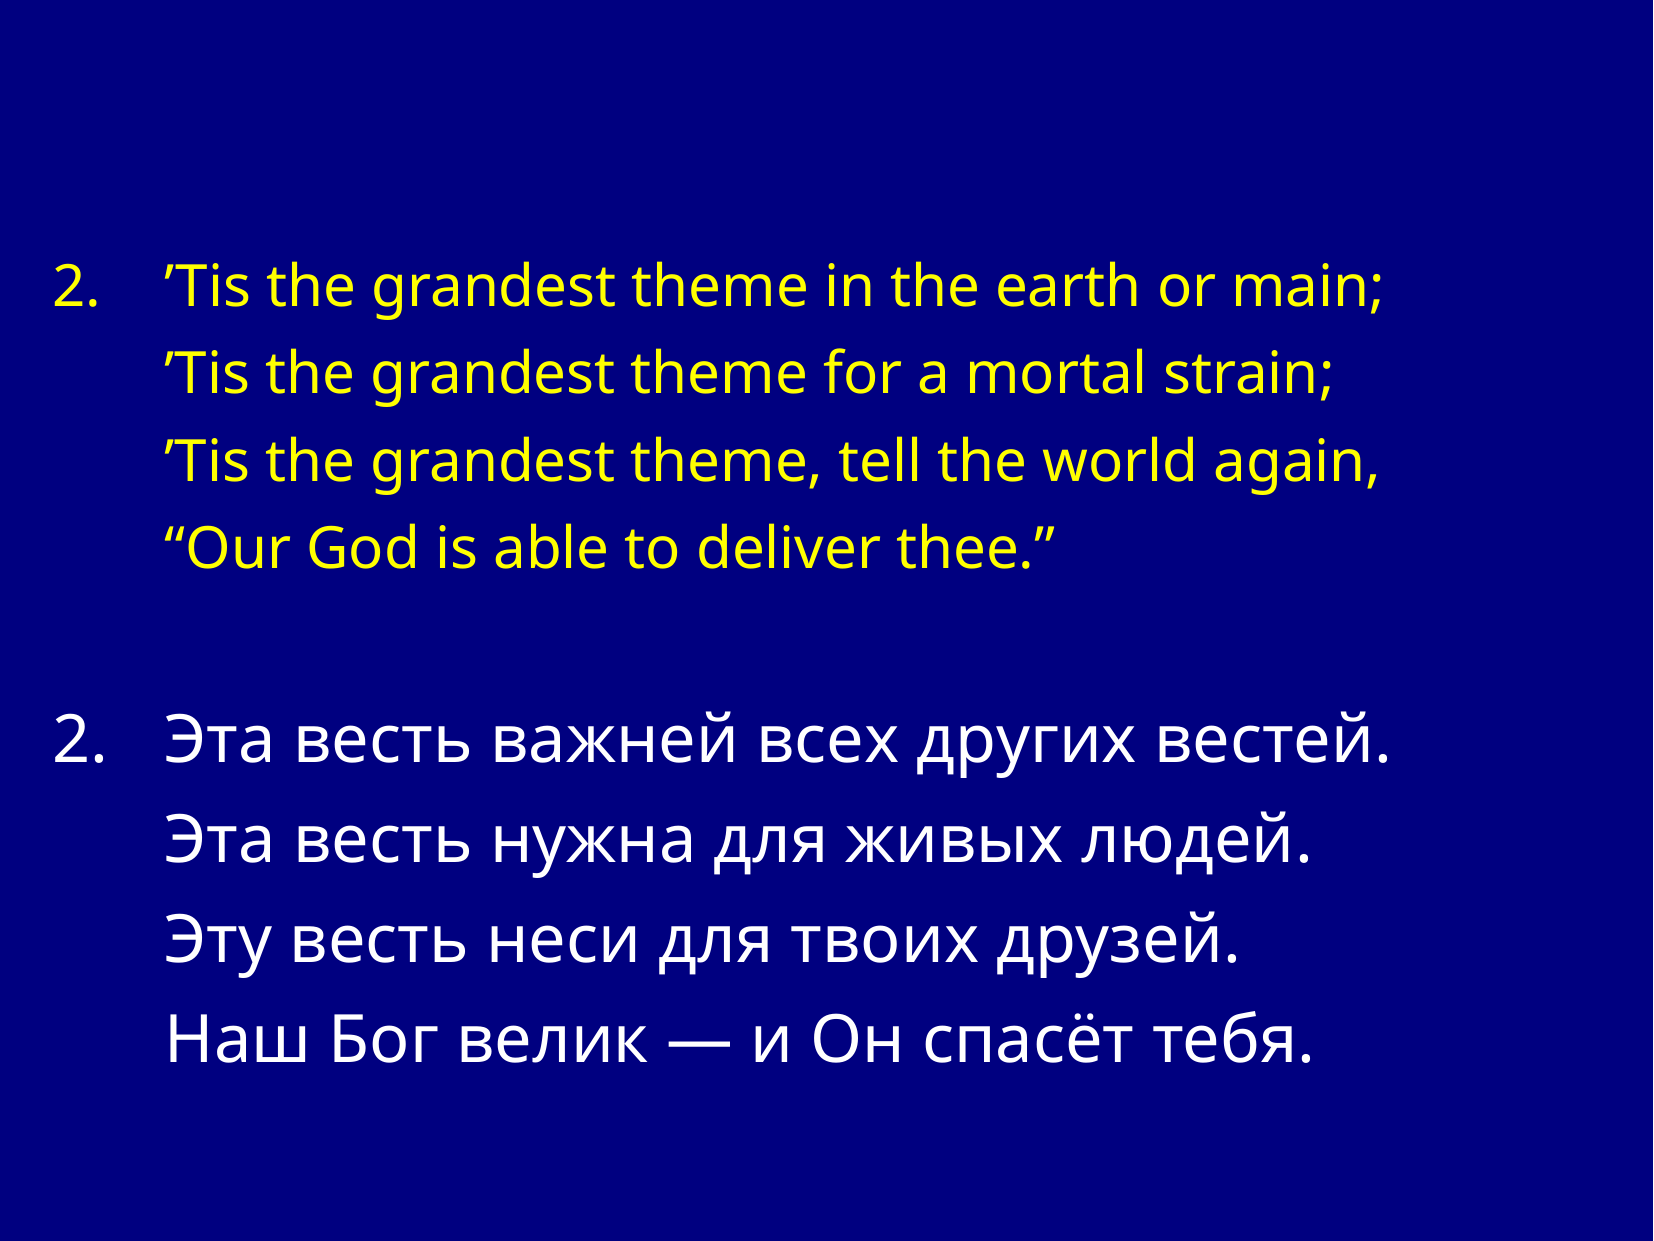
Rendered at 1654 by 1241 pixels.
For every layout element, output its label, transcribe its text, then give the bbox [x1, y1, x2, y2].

text_box 2. ’Tis the grandest theme in the earth or main; ’Tis the grandest theme for a mortal strain; ’Tis the grandest theme, tell the world again, “Our God is able to deliver thee.” [37, 150, 1653, 638]
text_box 2. Эта весть важней всех других вестей. Эта весть нужна для живых людей. Эту весть неси для твоих друзей. Наш Бог велик — и Он спасёт тебя. [37, 675, 1576, 1163]
